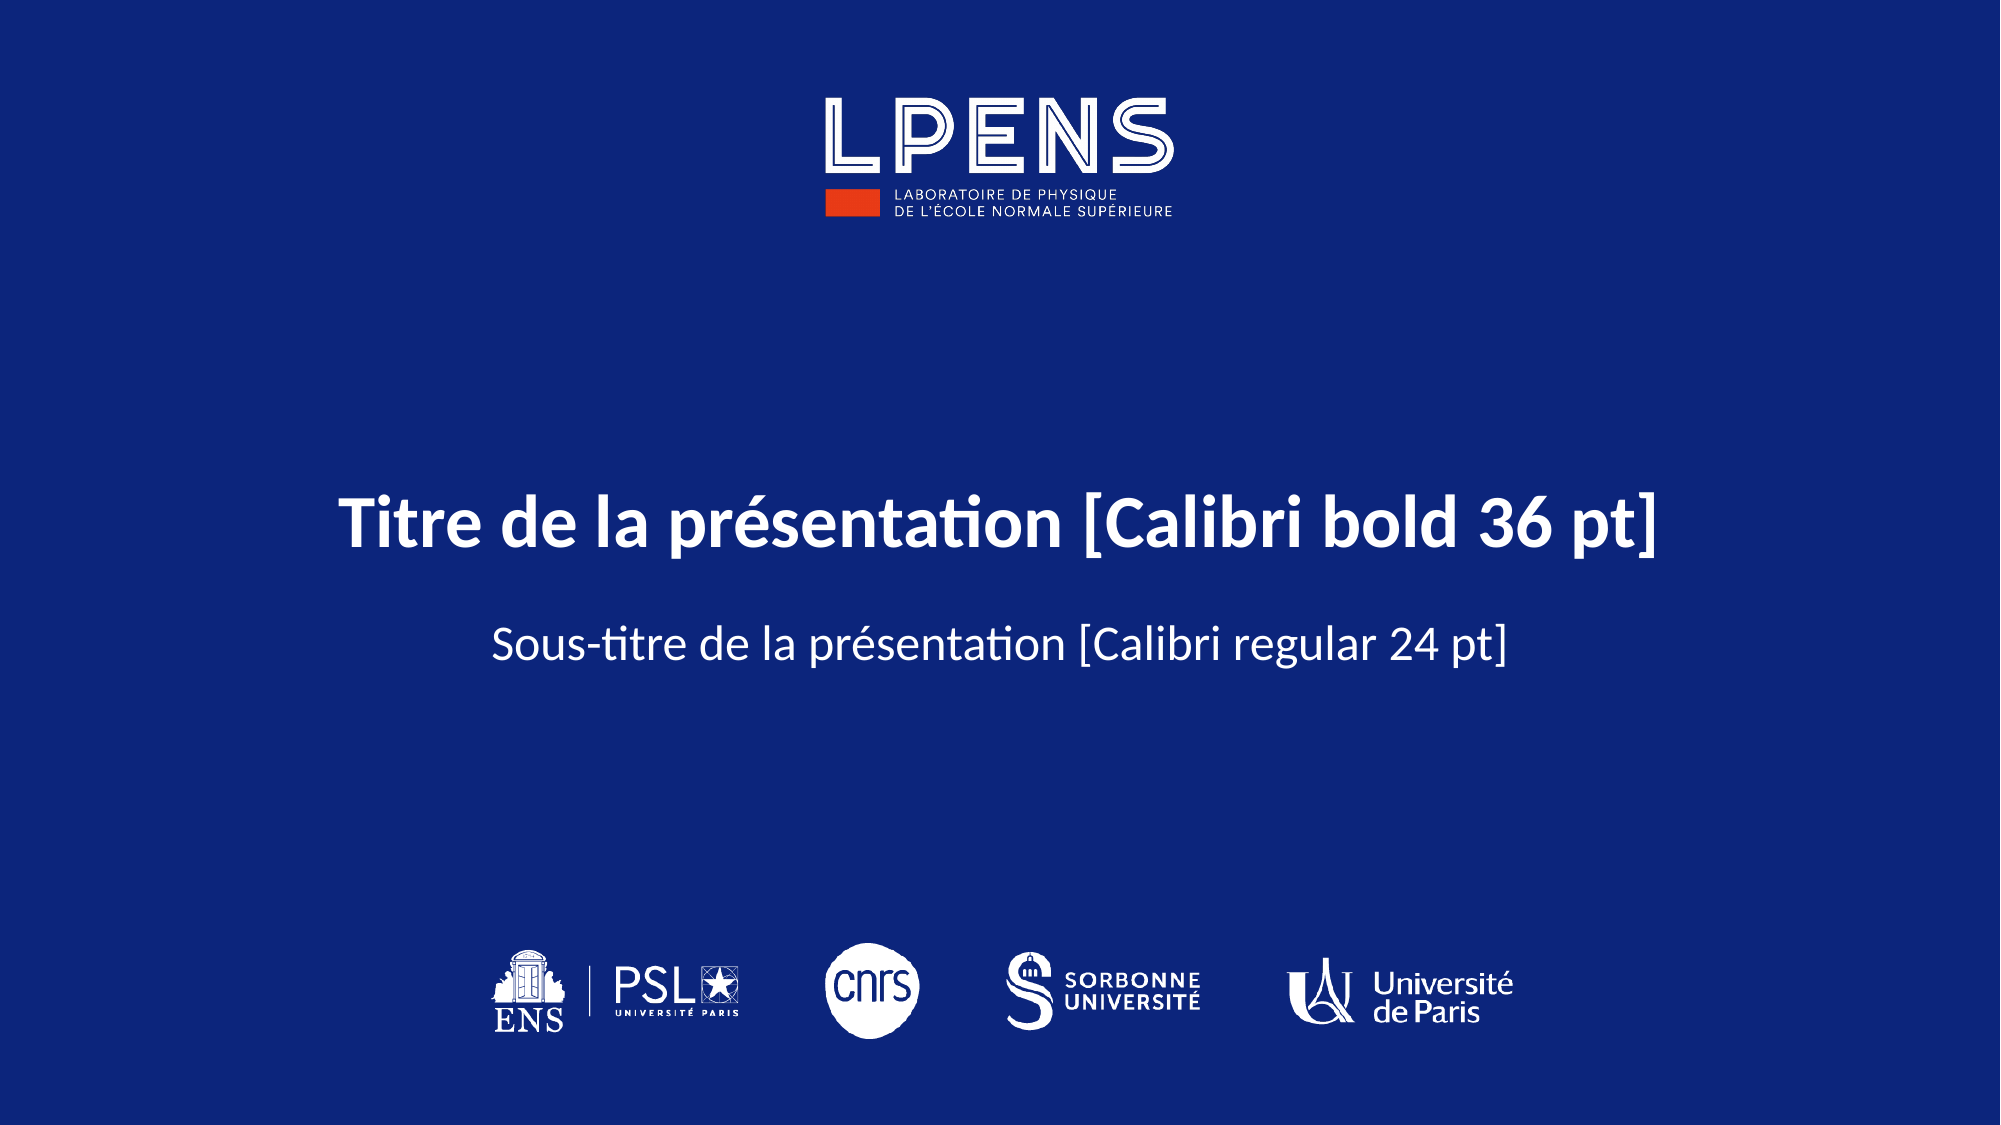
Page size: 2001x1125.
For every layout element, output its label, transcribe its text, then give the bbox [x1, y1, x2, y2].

title Titre de la présentation [Calibri bold 36 pt] Sous-titre de la présentation [Calibri regular 24 pt] [177, 381, 1823, 773]
picture [825, 97, 1174, 217]
picture [490, 943, 1513, 1040]
